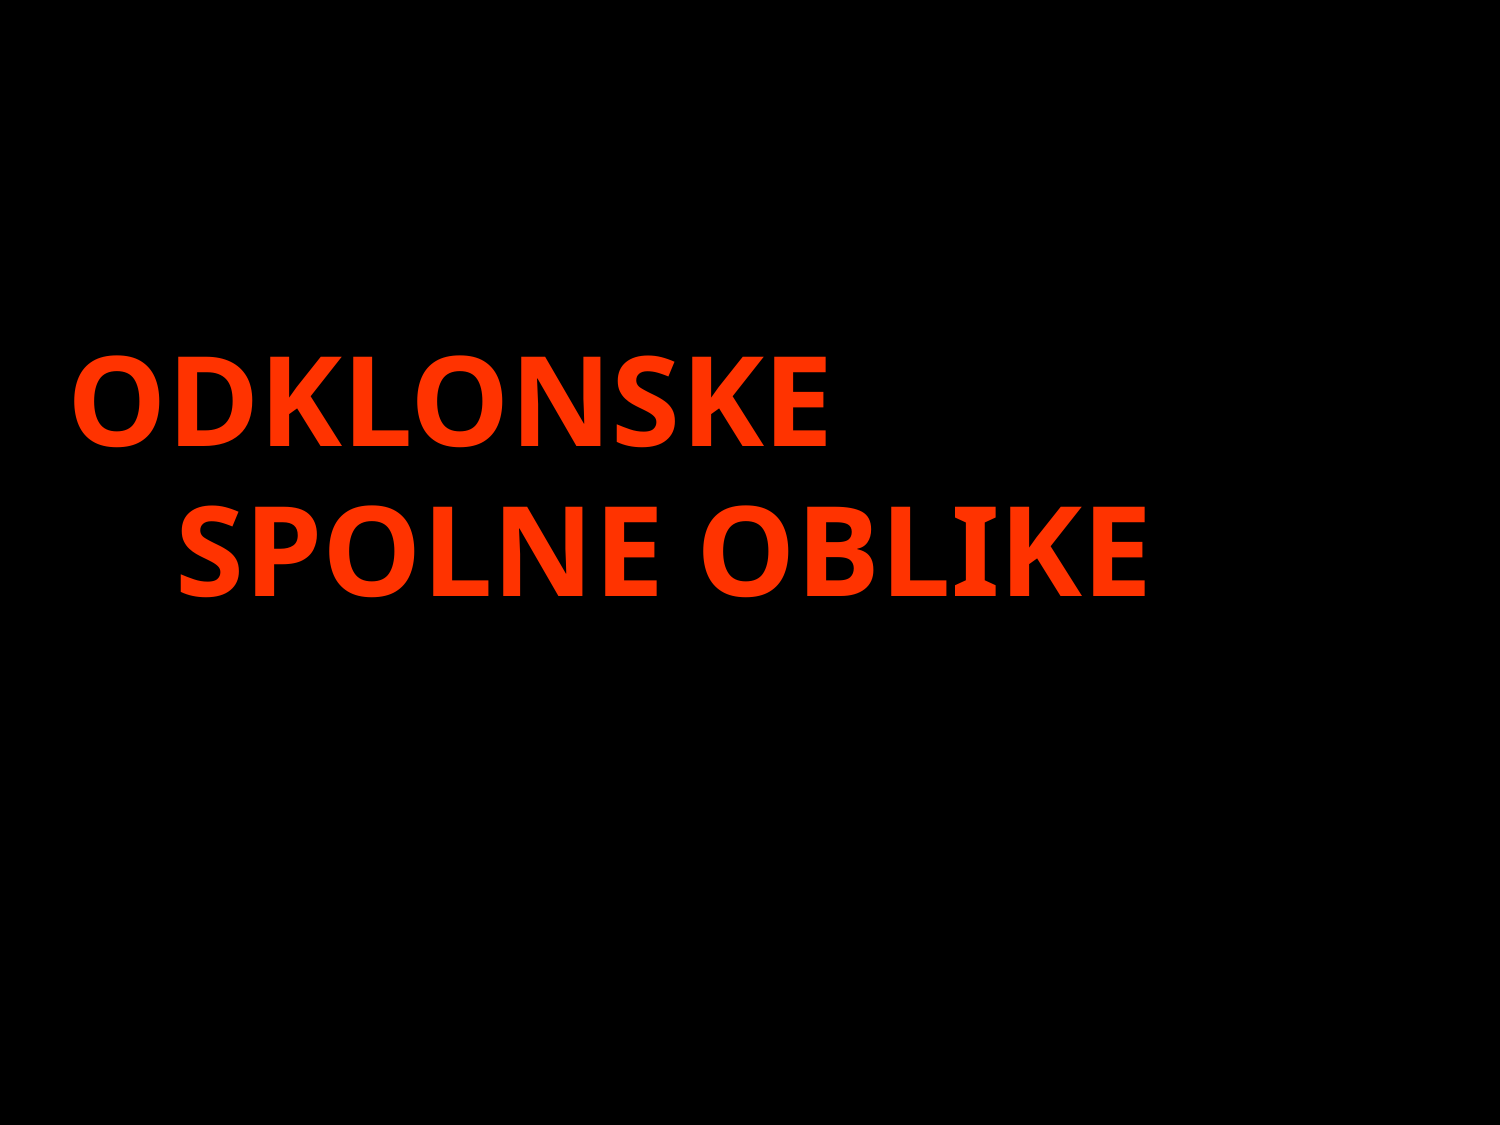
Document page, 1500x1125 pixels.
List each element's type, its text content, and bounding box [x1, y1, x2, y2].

text_box ODKLONSKE SPOLNE OBLIKE [53, 314, 1500, 630]
